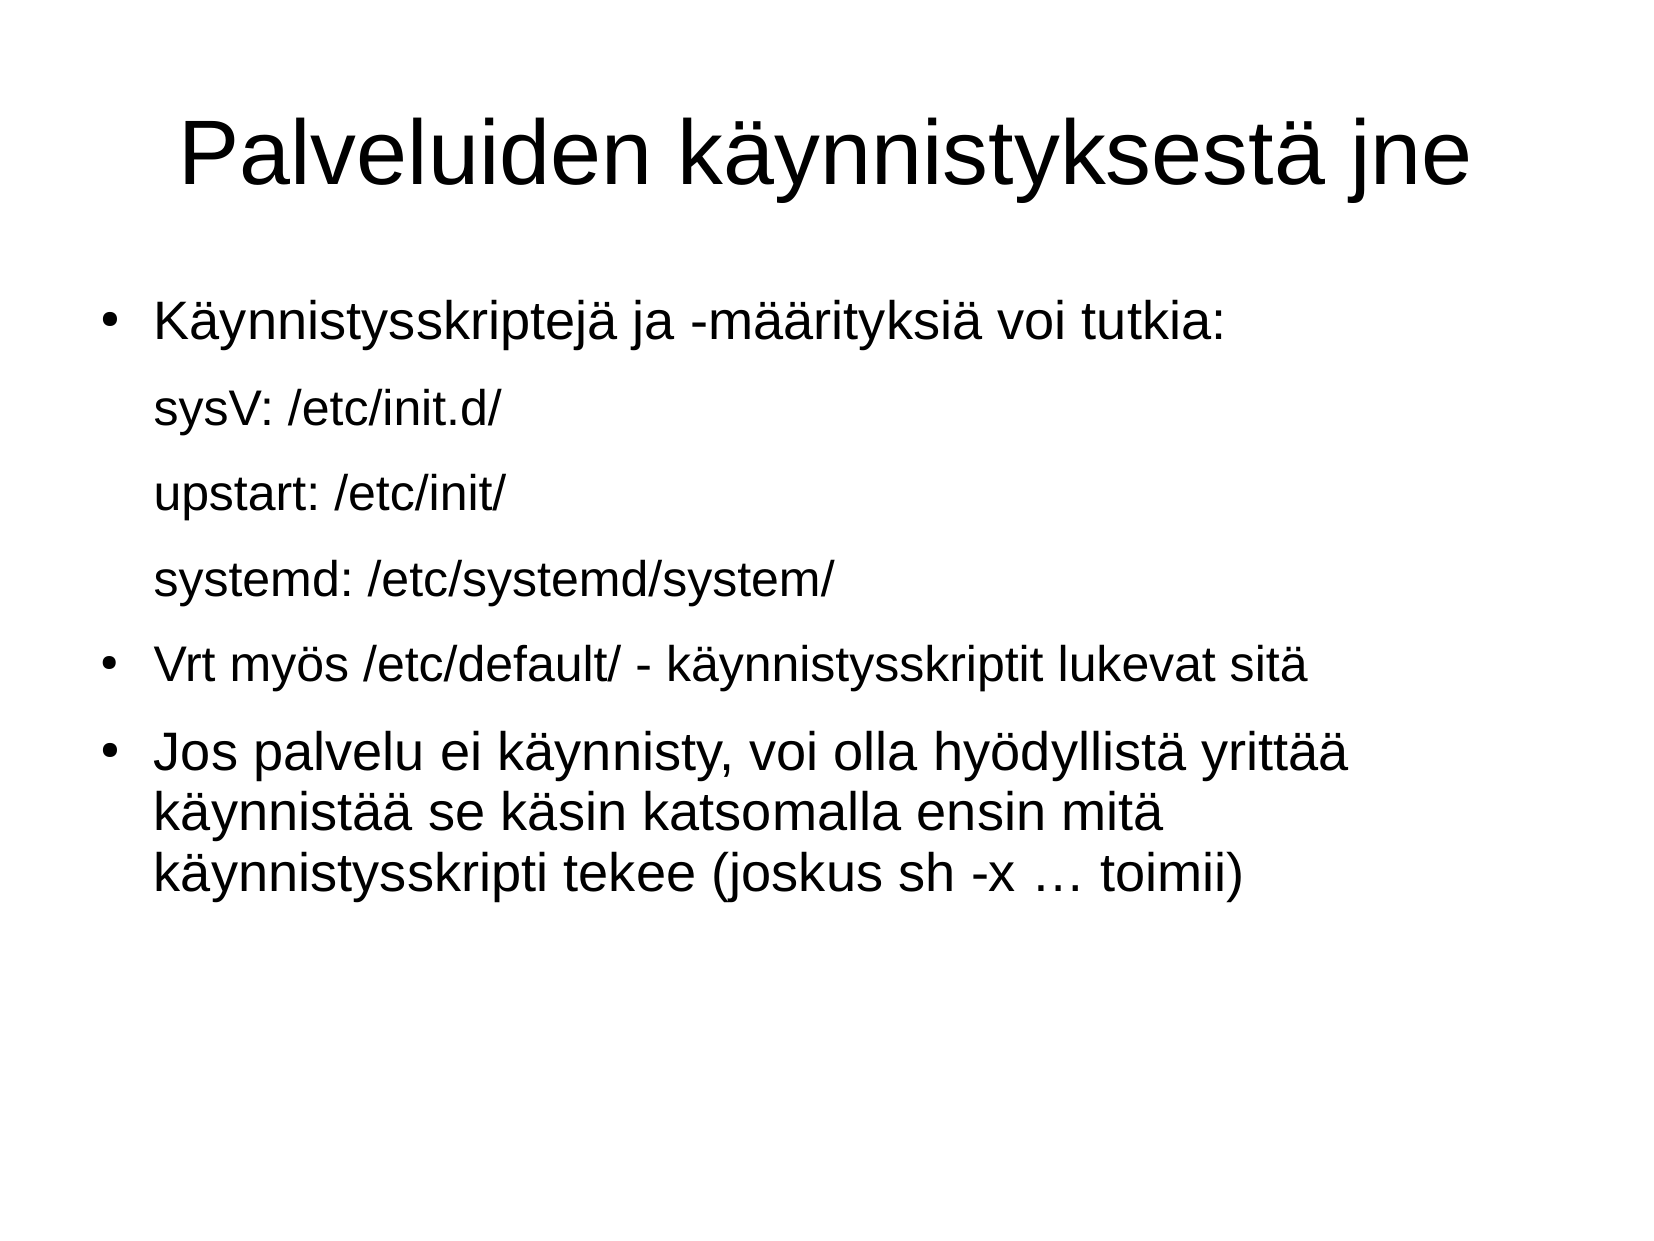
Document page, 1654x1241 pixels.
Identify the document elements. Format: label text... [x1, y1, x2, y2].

title Palveluiden käynnistyksestä jne [82, 49, 1571, 257]
list Käynnistysskriptejä ja -määrityksiä voi tutkia: sysV: /etc/init.d/ upstart: /etc/init/ systemd: /etc/systemd/system/ Vrt myös /etc/default/ - käynnistysskriptit lukevat sitä Jos palvelu ei käynnisty, voi olla hyödyllistä yrittää käynnistää se käsin katsomalla ensin mitä käynnistysskripti tekee (joskus sh -x … toimii) [82, 290, 1571, 1010]
